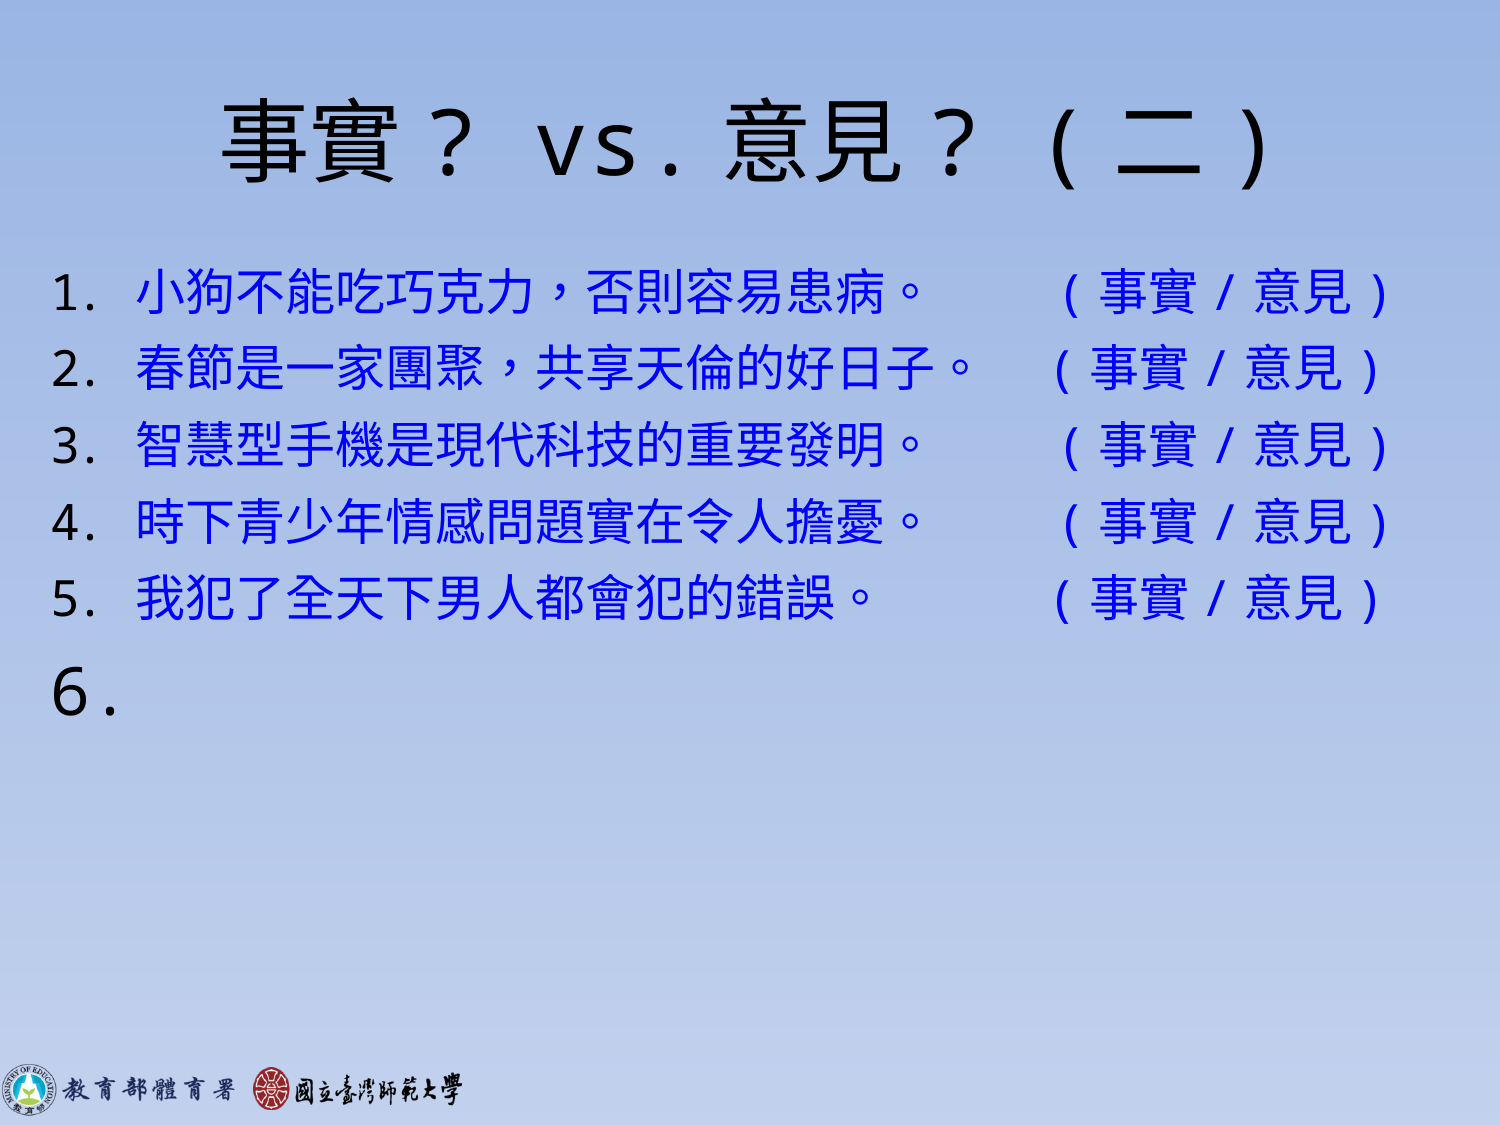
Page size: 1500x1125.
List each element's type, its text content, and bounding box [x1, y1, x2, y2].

list 小狗不能吃巧克力，否則容易患病。 (事實/意見) 春節是一家團聚，共享天倫的好日子。 (事實/意見) 智慧型手機是現代科技的重要發明。 (事實/意見) 時下青少年情感問題實在令人擔憂。 (事實/意見) 我犯了全天下男人都會犯的錯誤。 (事實/意見) [35, 252, 1500, 1085]
title 事實? vs.意見? (二) [75, 45, 1426, 233]
